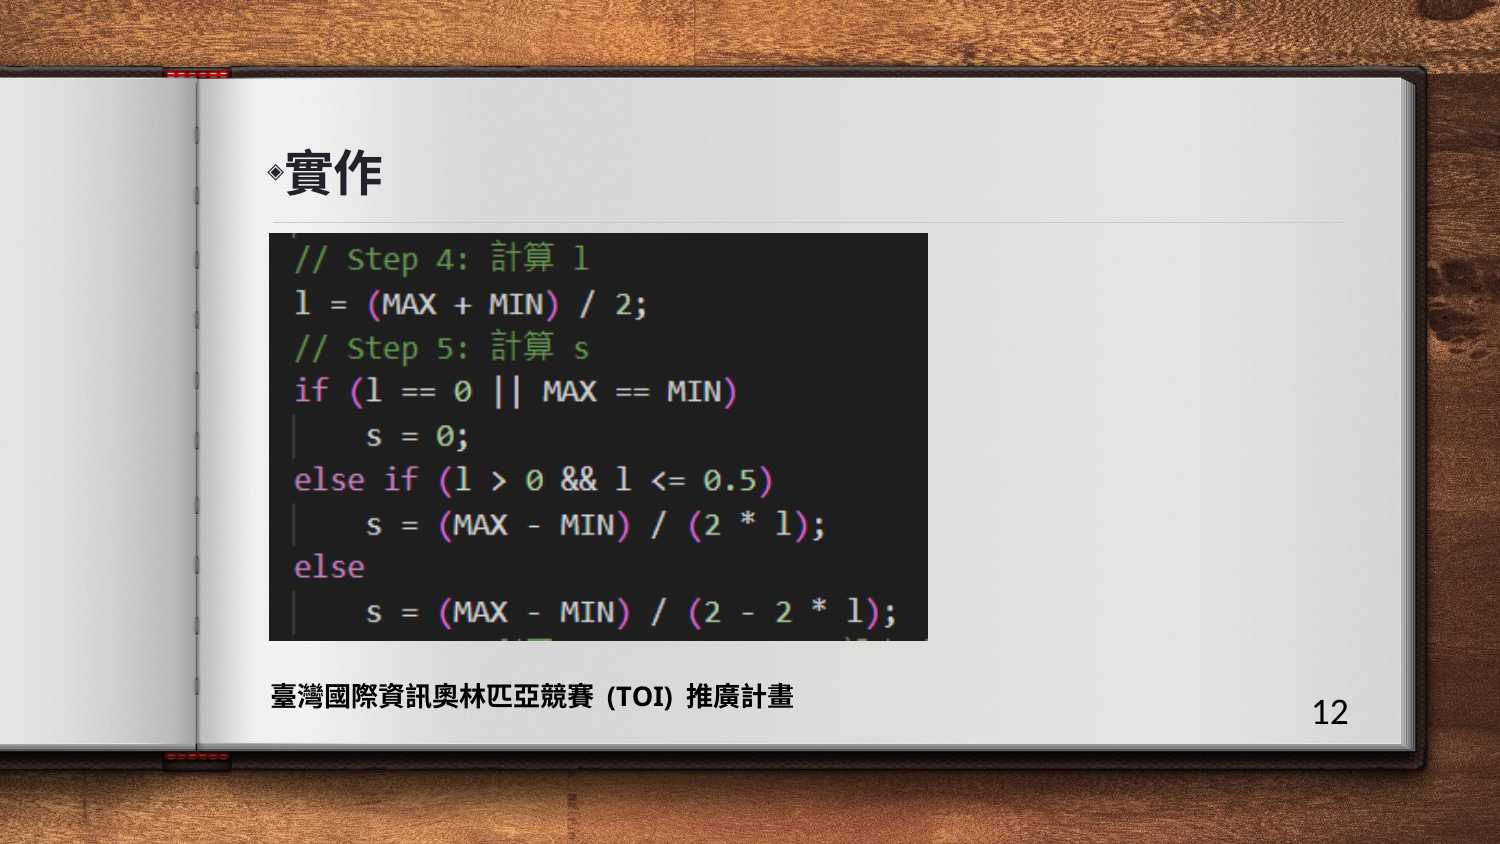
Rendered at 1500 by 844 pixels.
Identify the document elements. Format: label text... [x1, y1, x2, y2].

picture [269, 233, 928, 641]
text_box 12 [1295, 672, 1386, 737]
list 實作 [252, 126, 1194, 216]
